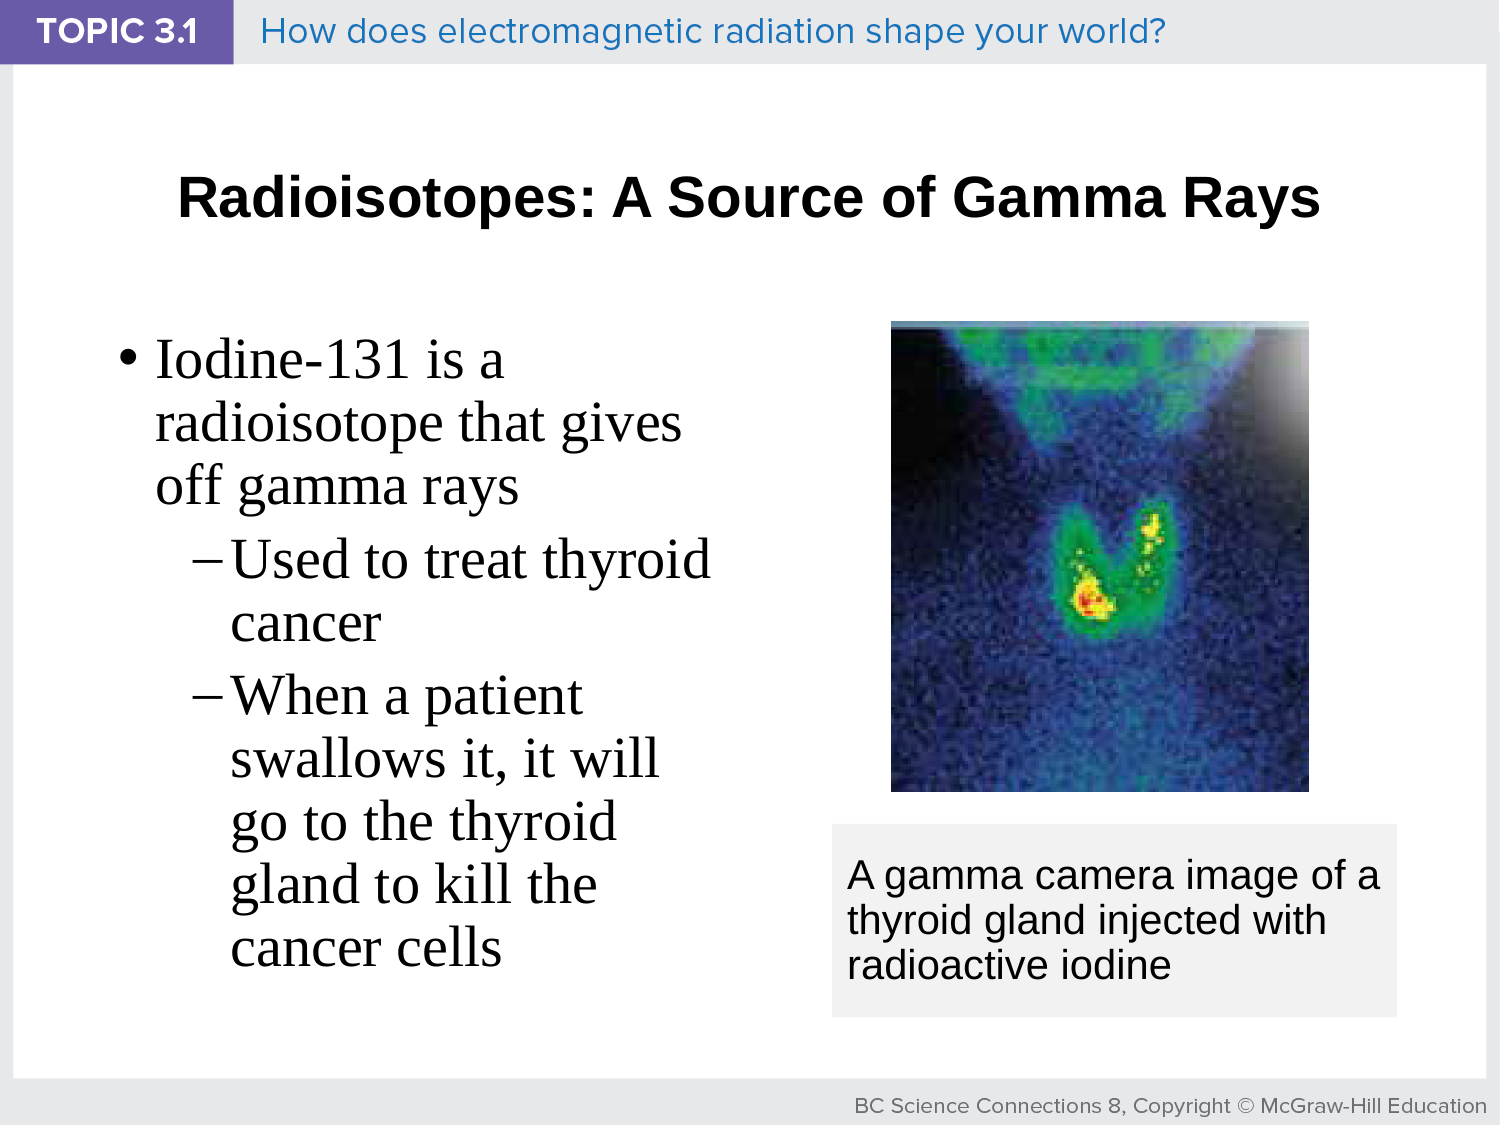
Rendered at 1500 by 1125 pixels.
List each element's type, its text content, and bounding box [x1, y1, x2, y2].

list Iodine-131 is a radioisotope that gives off gamma rays Used to treat thyroid cancer When a patient swallows it, it will go to the thyroid gland to kill the cancer cells [103, 321, 744, 1014]
picture [0, 0, 1500, 1082]
title Radioisotopes: A Source of Gamma Rays [103, 76, 1397, 322]
list A gamma camera image of a thyroid gland injected with radioactive iodine [832, 823, 1397, 1018]
